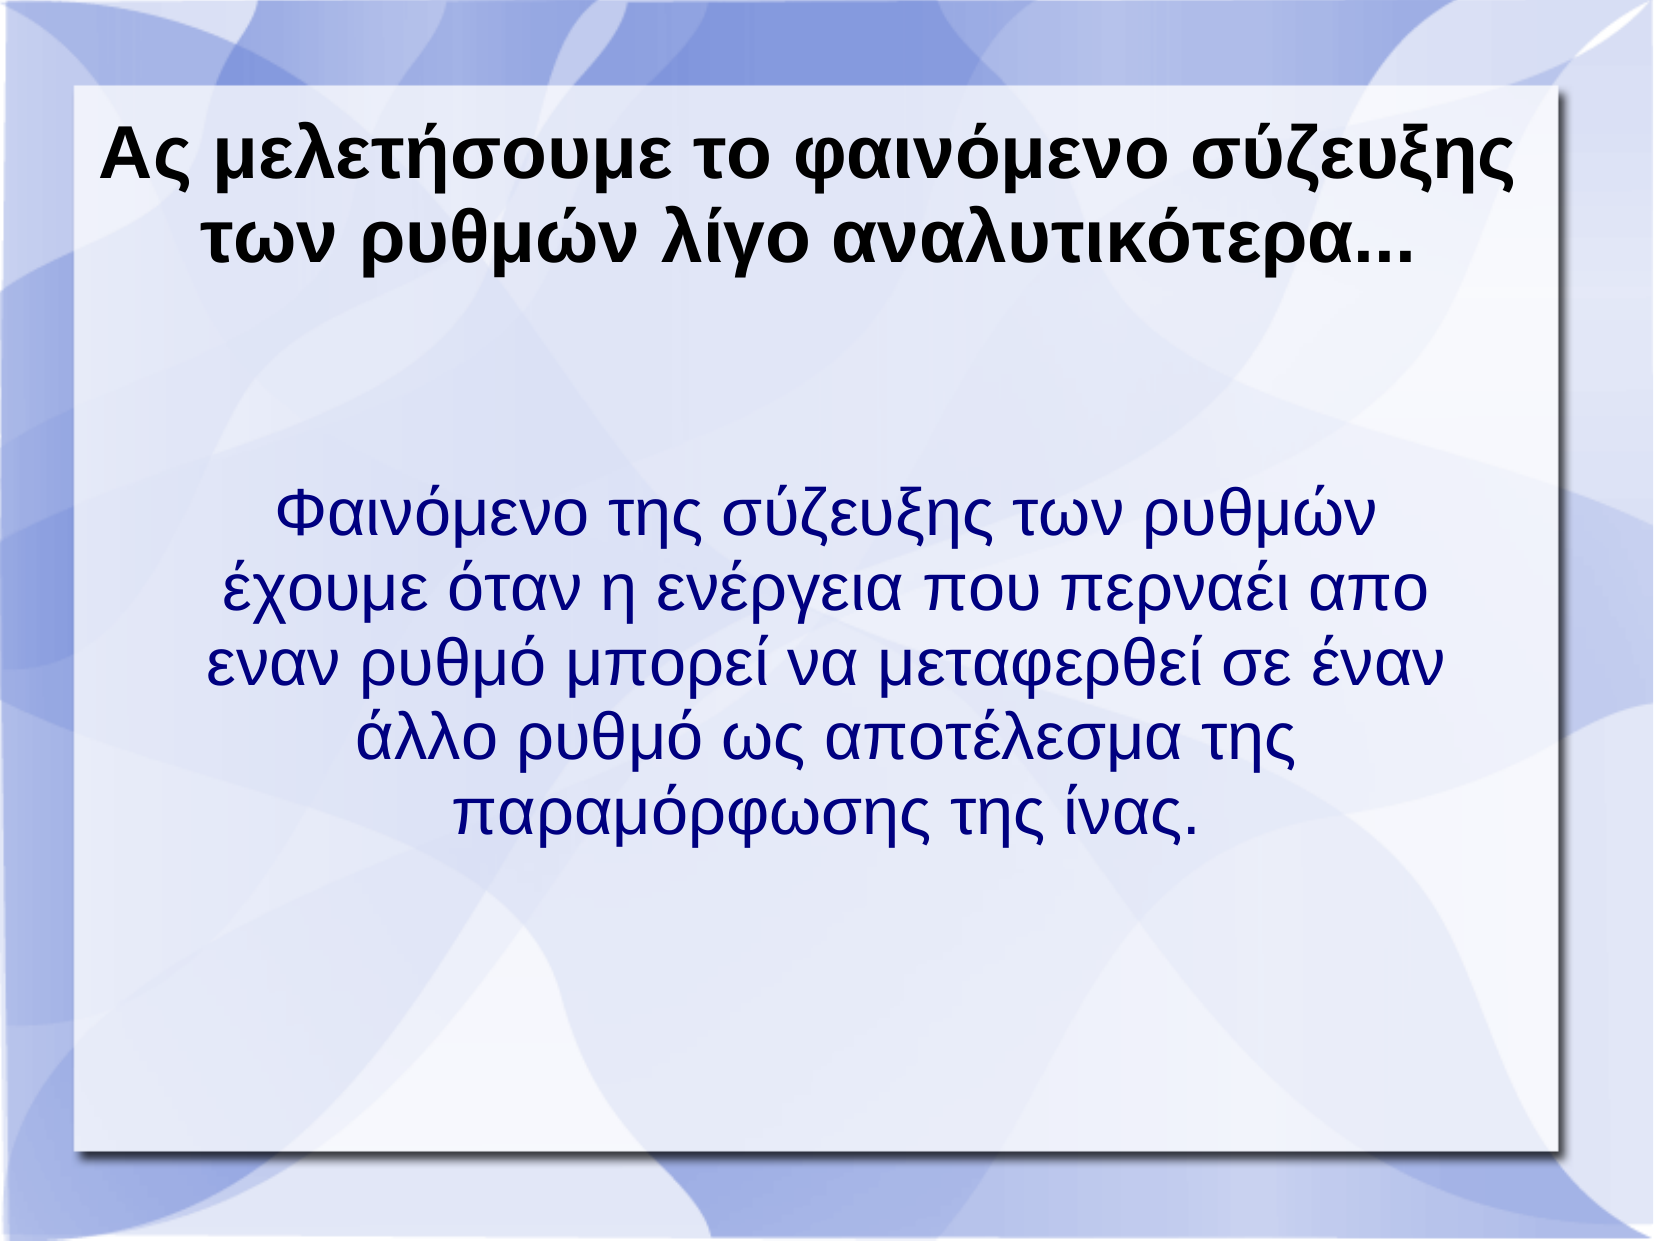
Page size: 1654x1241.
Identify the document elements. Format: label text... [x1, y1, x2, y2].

list Φαινόμενο της σύζευξης των ρυθμών έχουμε όταν η ενέργεια που περναέι απο εναν ρυθμό μπορεί να μεταφερθεί σε έναν άλλο ρυθμό ως αποτέλεσμα της παραμόρφωσης της ίνας. [112, 475, 1471, 1126]
picture [0, 0, 1654, 1241]
title Ας μελετήσουμε το φαινόμενο σύζευξης των ρυθμών λίγο αναλυτικότερα... [82, 90, 1535, 298]
